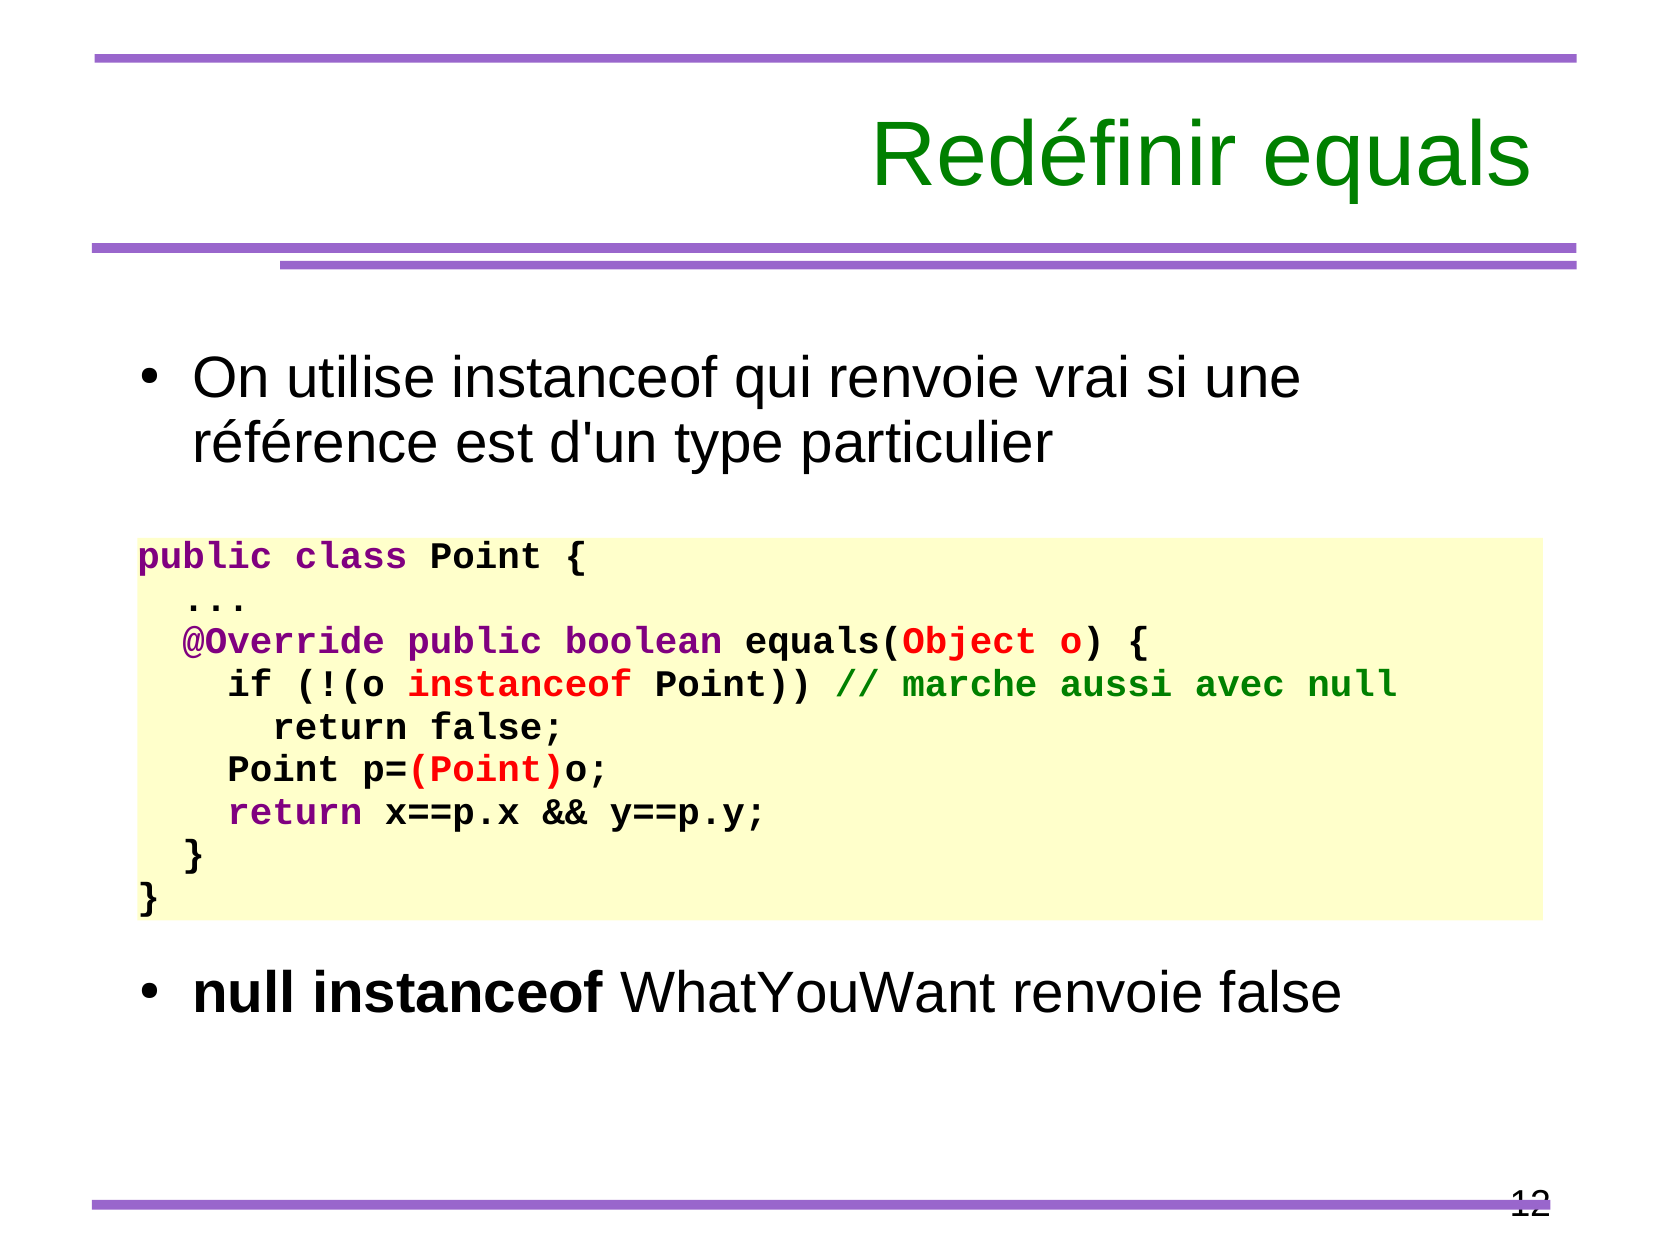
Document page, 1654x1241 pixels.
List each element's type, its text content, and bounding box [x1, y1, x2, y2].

list On utilise instanceof qui renvoie vrai si une référence est d'un type particulier null instanceof WhatYouWant renvoie false [121, 344, 1534, 1025]
text_box public class Point { ... @Override public boolean equals(Object o) { if (!(o instanceof Point)) // marche aussi avec null return false; Point p=(Point)o; return x==p.x && y==p.y; } } [137, 537, 1543, 921]
title Redéfinir equals [121, 49, 1534, 257]
